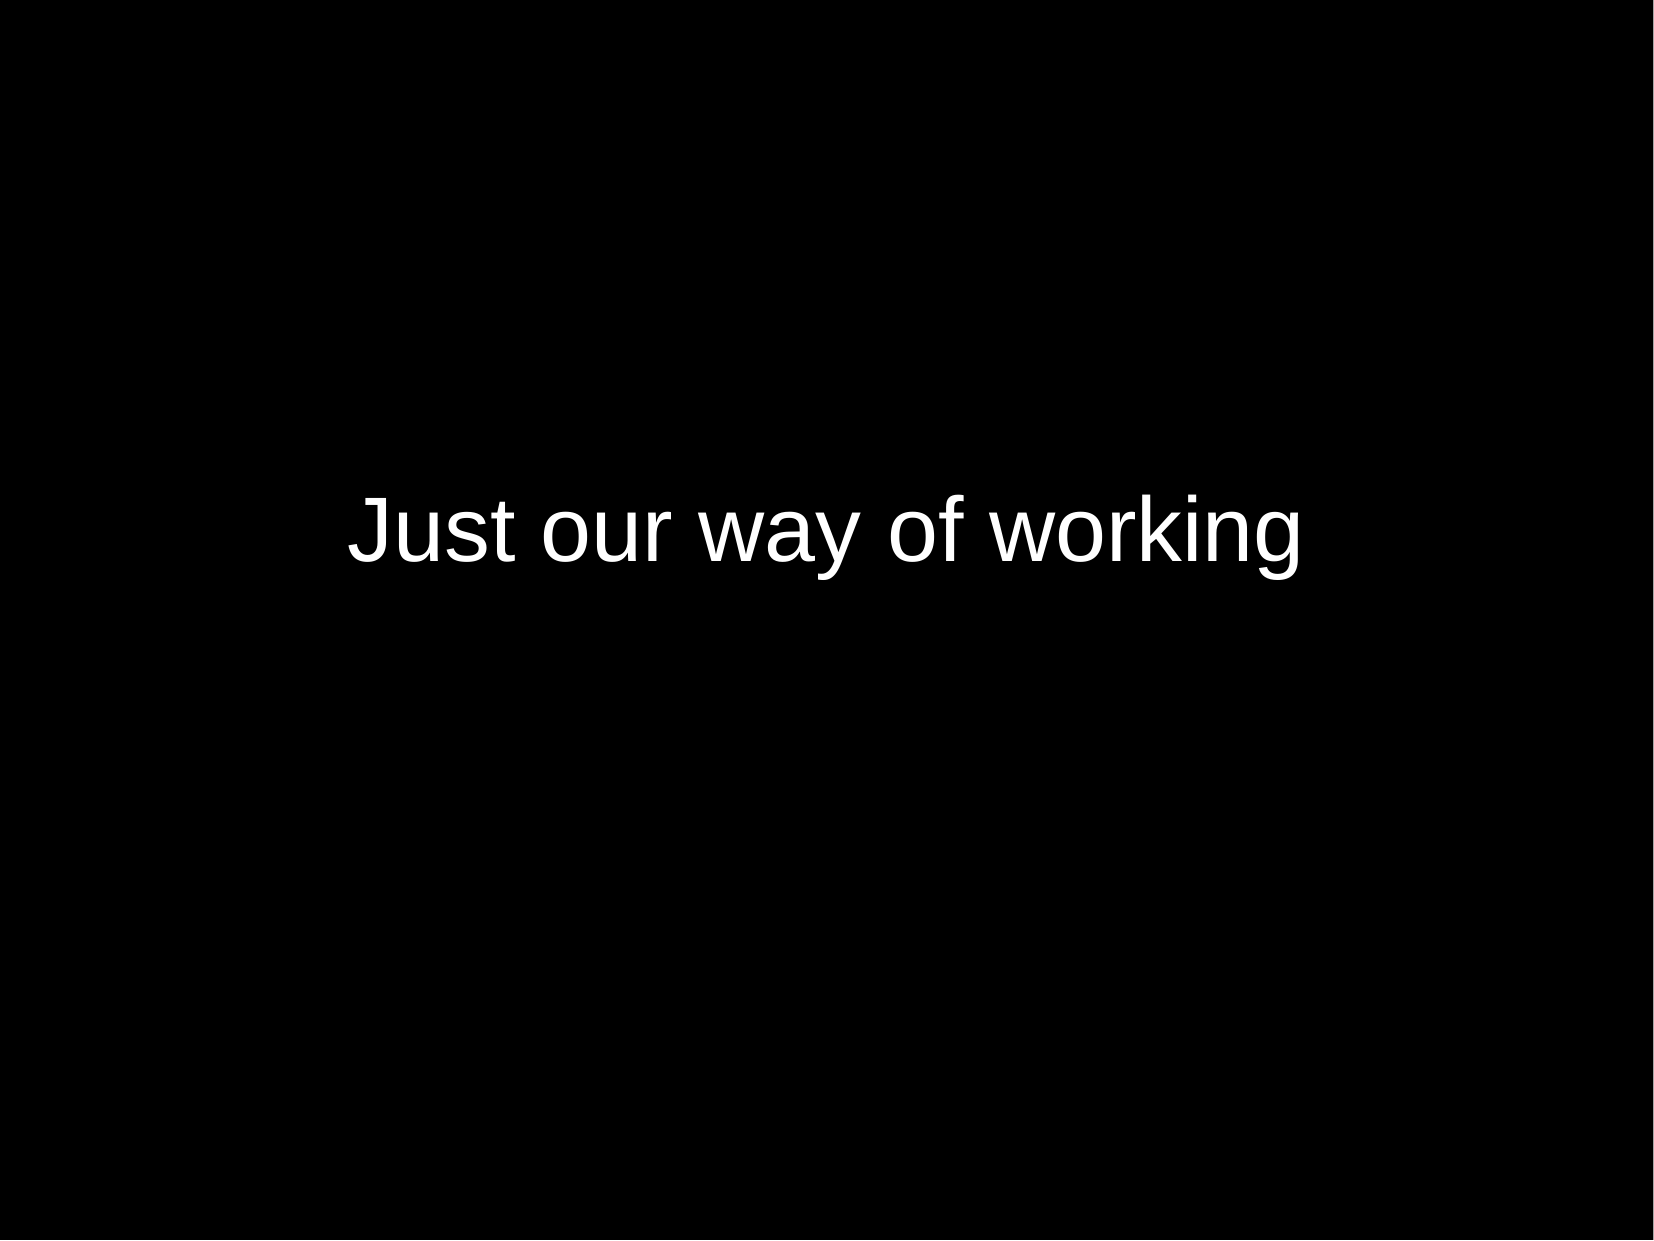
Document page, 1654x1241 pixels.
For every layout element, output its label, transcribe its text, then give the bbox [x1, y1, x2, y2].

subtitle Just our way of working [82, 49, 1571, 1010]
